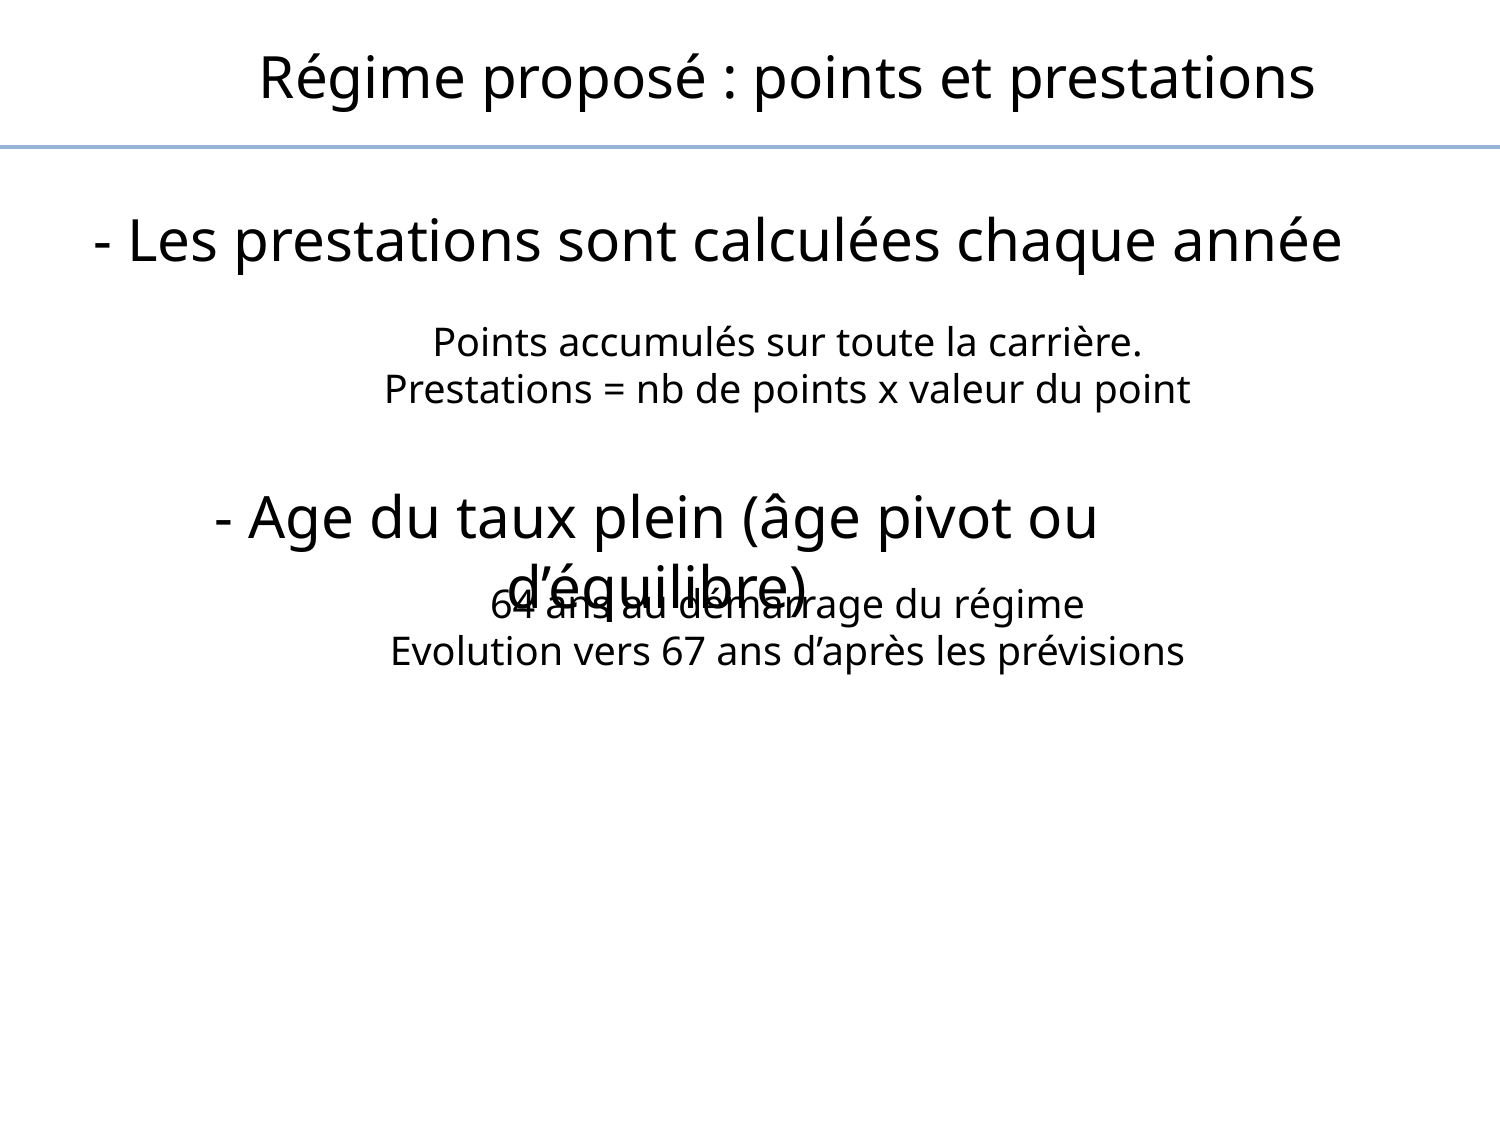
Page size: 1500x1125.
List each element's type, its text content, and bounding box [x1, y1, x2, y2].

text_box Points accumulés sur toute la carrière. Prestations = nb de points x valeur du point [295, 309, 1281, 419]
text_box Régime proposé : points et prestations [172, 32, 1403, 118]
text_box - Les prestations sont calculées chaque année [50, 195, 1388, 281]
text_box - Age du taux plein (âge pivot ou d’équilibre) [50, 472, 1264, 628]
text_box 64 ans au démarrage du régime Evolution vers 67 ans d’après les prévisions [295, 571, 1281, 682]
